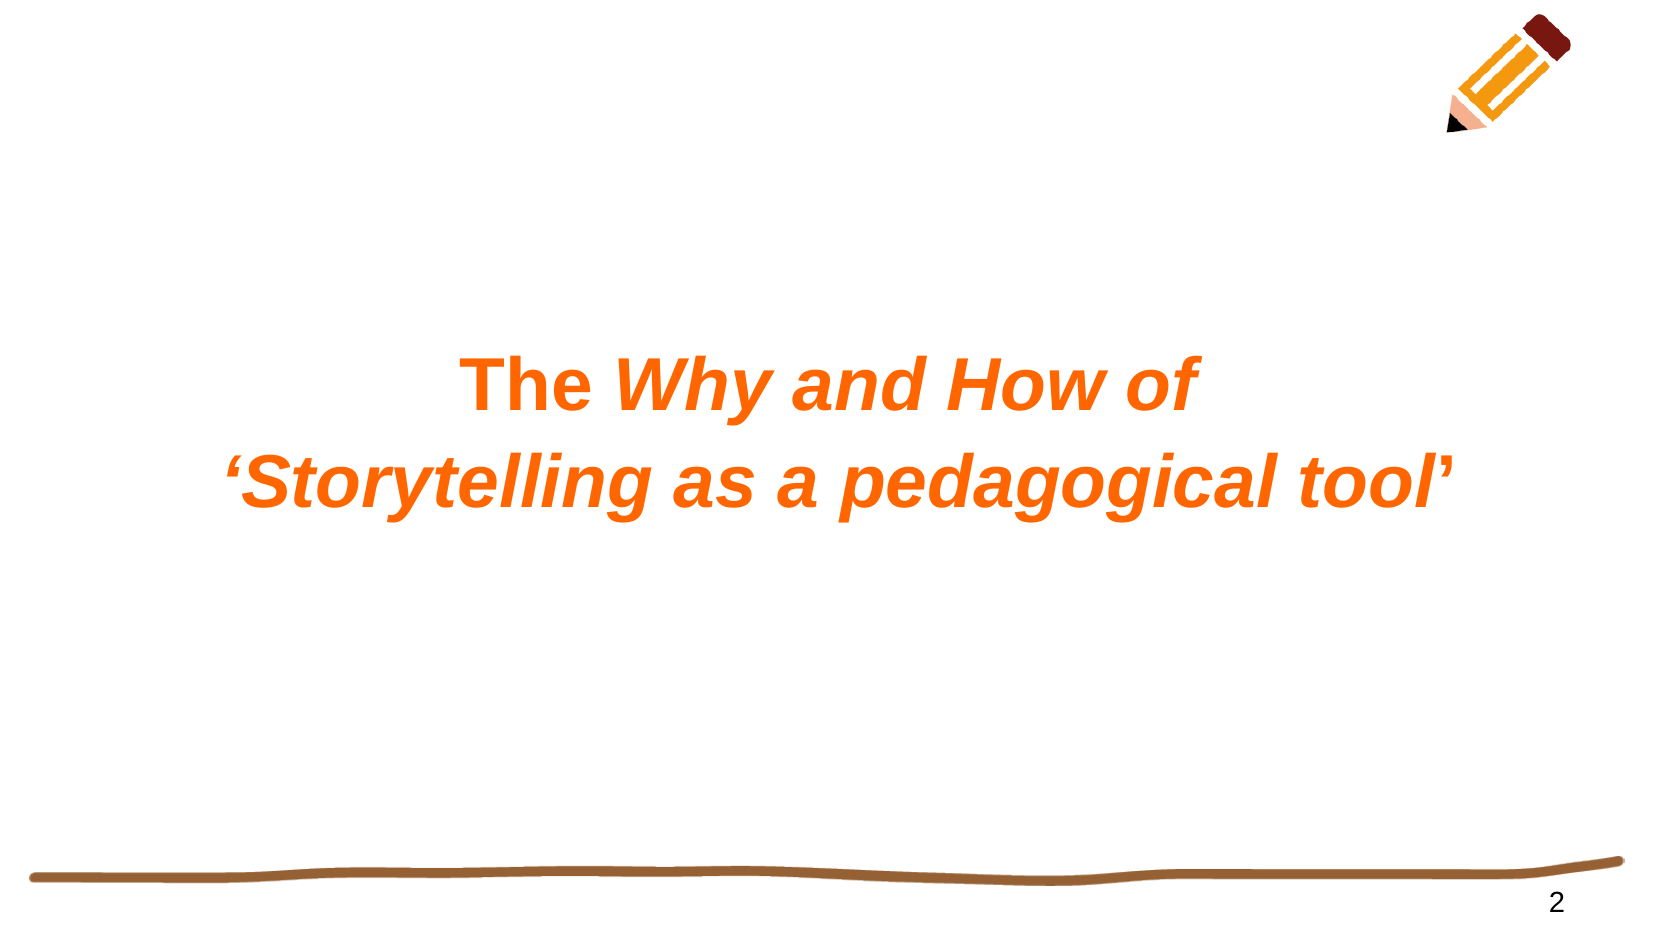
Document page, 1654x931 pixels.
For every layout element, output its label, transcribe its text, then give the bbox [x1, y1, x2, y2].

title The Why and How of ‘Storytelling as a pedagogical tool’ [159, 330, 1518, 524]
picture [1446, 14, 1571, 133]
picture [29, 856, 1625, 886]
